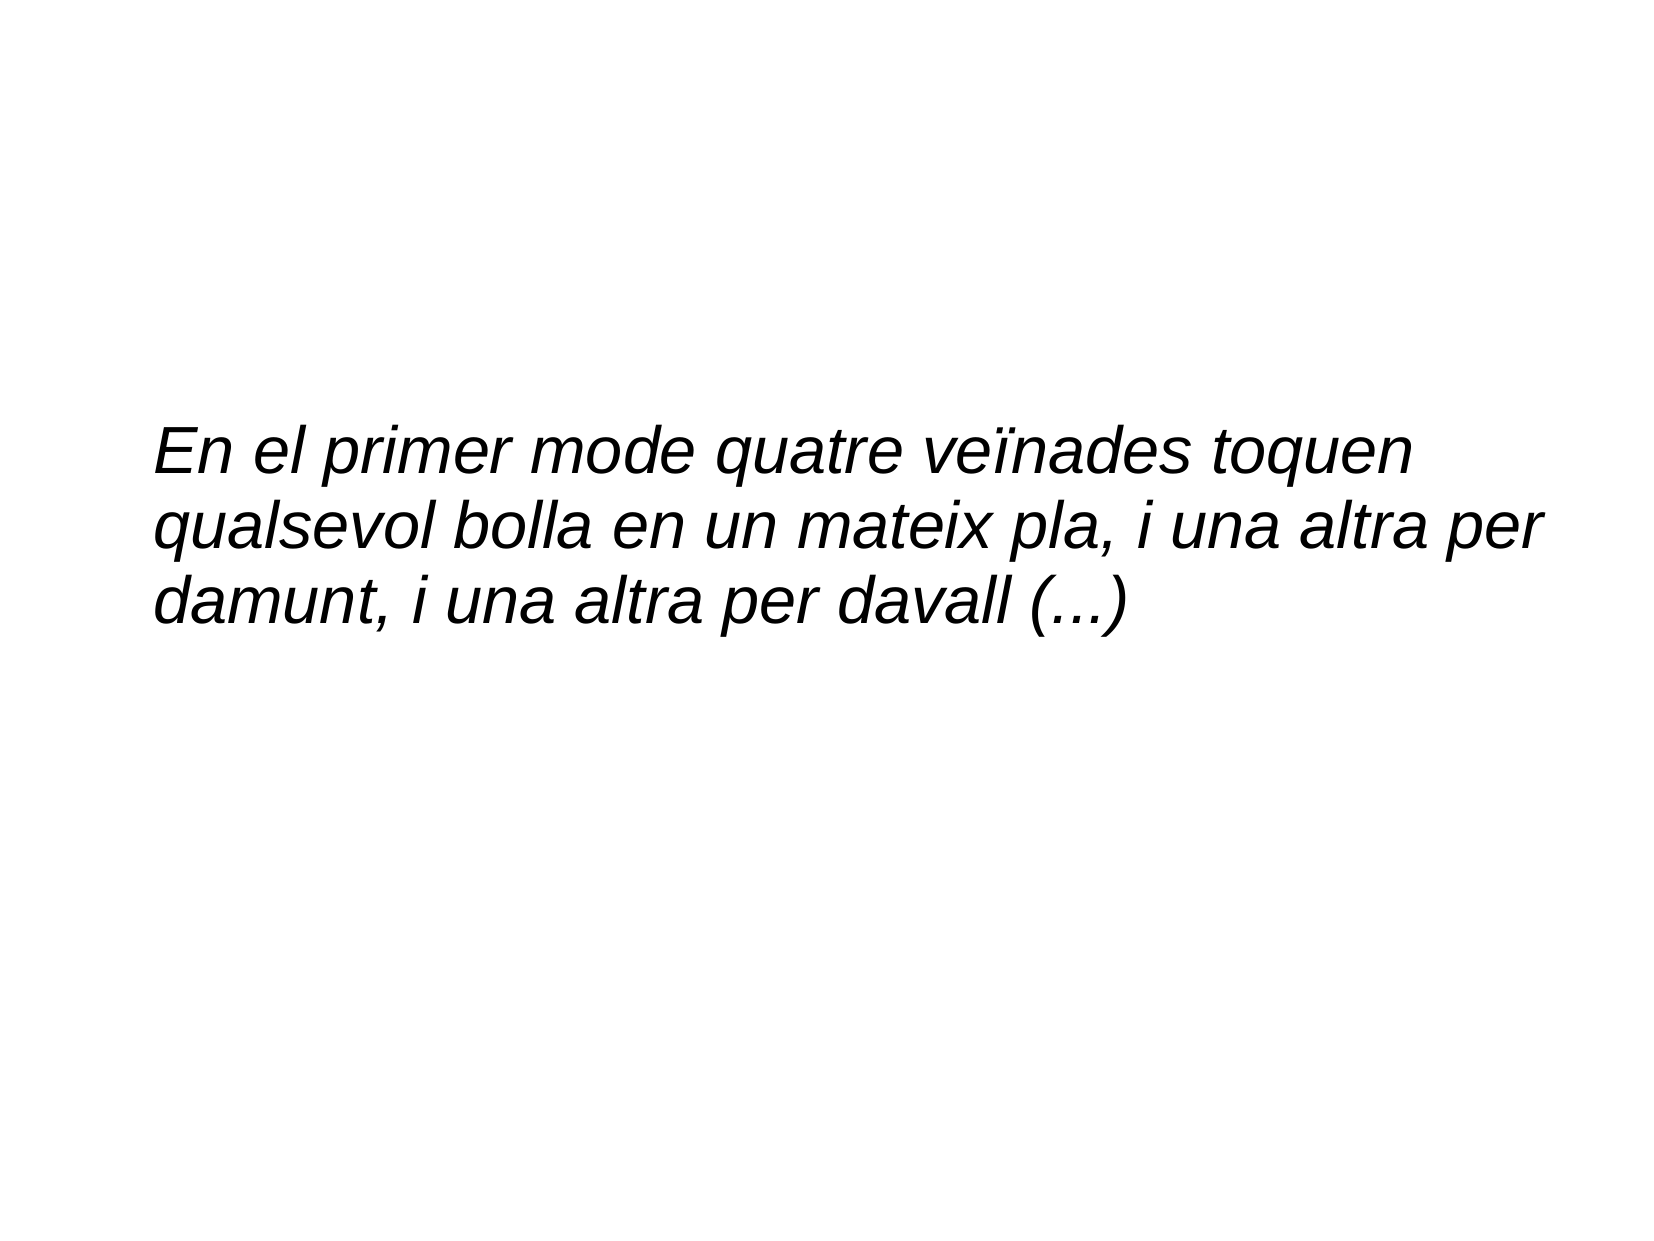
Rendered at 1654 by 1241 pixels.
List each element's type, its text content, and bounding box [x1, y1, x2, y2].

list En el primer mode quatre veïnades toquen qualsevol bolla en un mateix pla, i una altra per damunt, i una altra per davall (...) [82, 413, 1571, 1109]
